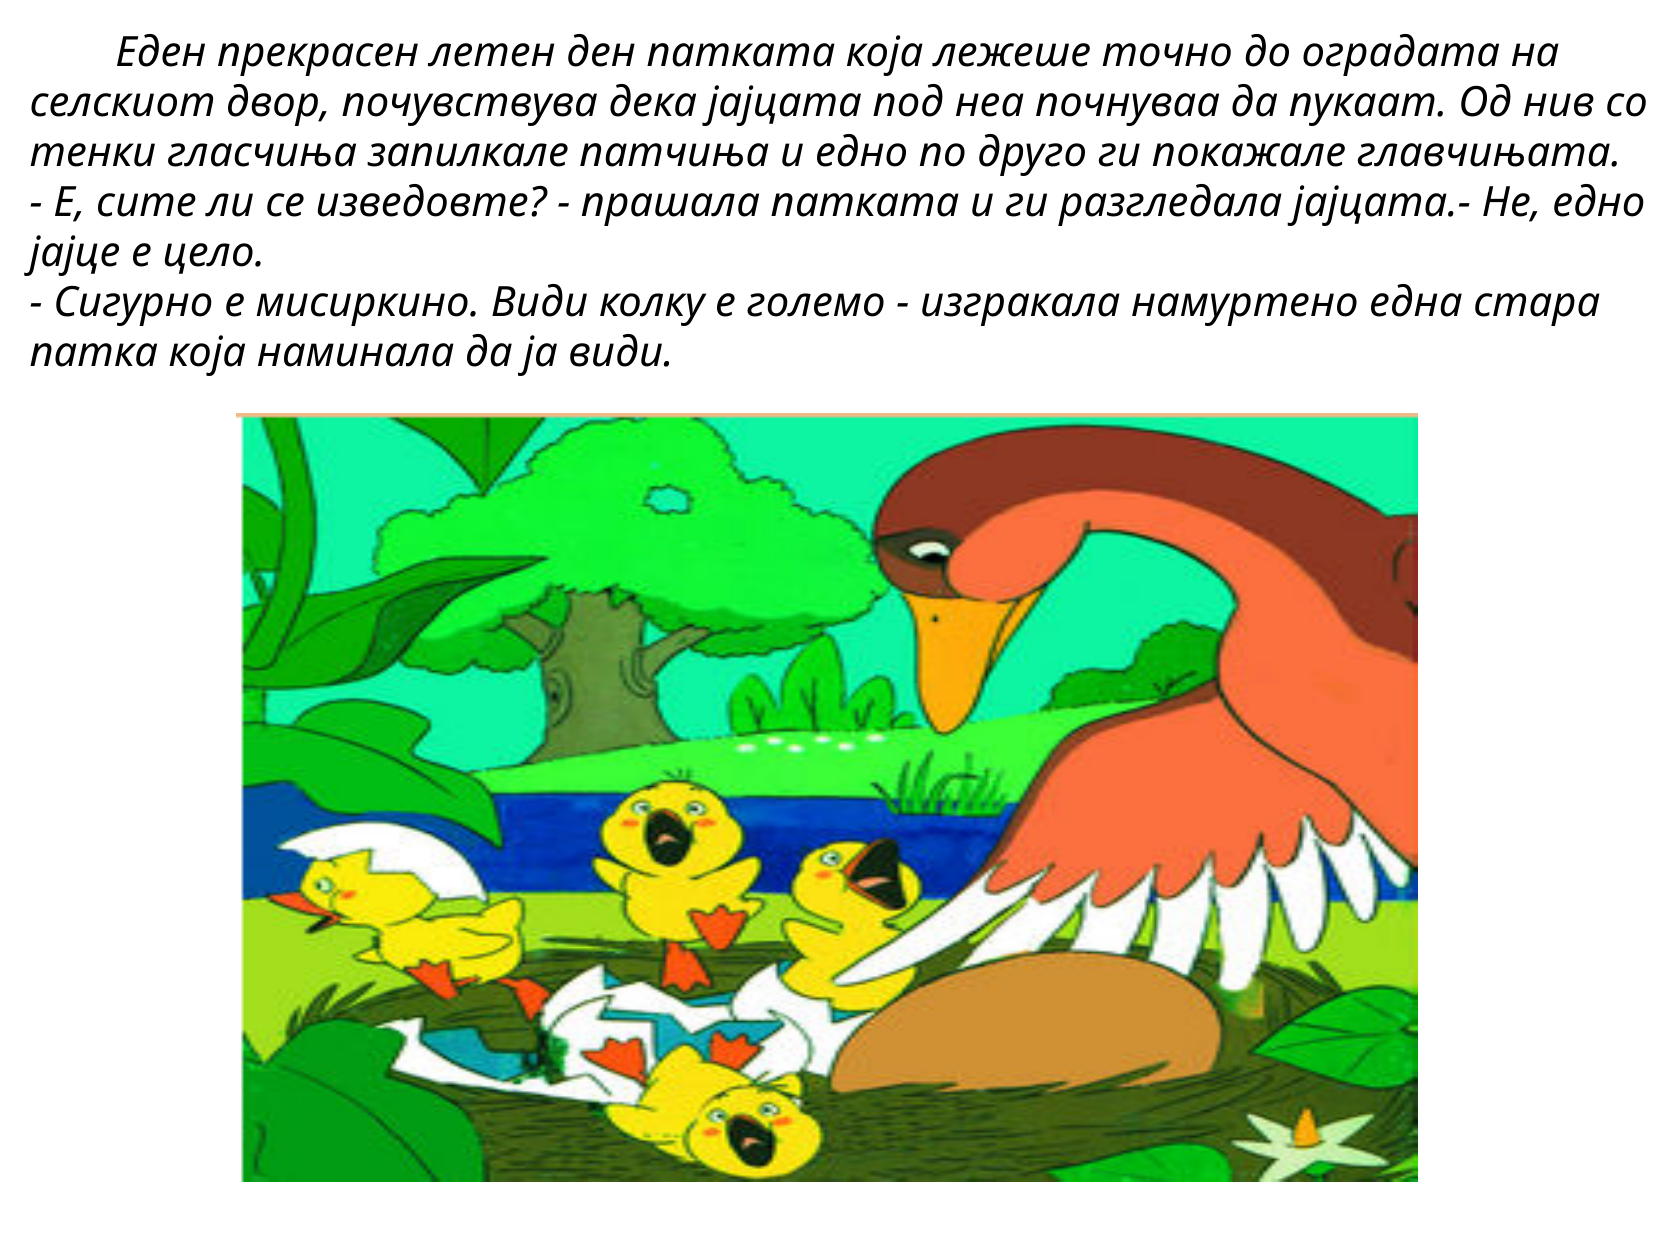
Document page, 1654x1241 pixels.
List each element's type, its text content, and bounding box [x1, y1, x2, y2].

picture [236, 413, 1418, 1182]
title Еден прекрасен летен ден патката која лежеше точно до оградата на селскиот двор, почувствува дека јајцата под неа почнуваа да пукаат. Од нив со тенки гласчиња запилкале патчиња и едно по друго ги покажале главчињата. - Е, сите ли се изведовте? - прашала патката и ги разгледала јајцата.- Не, едно јајце е цело. - Сигурно е мисиркино. Види колку е големо - изгракала намуртено една стара патка која наминала да ја види. [29, 5, 1654, 394]
